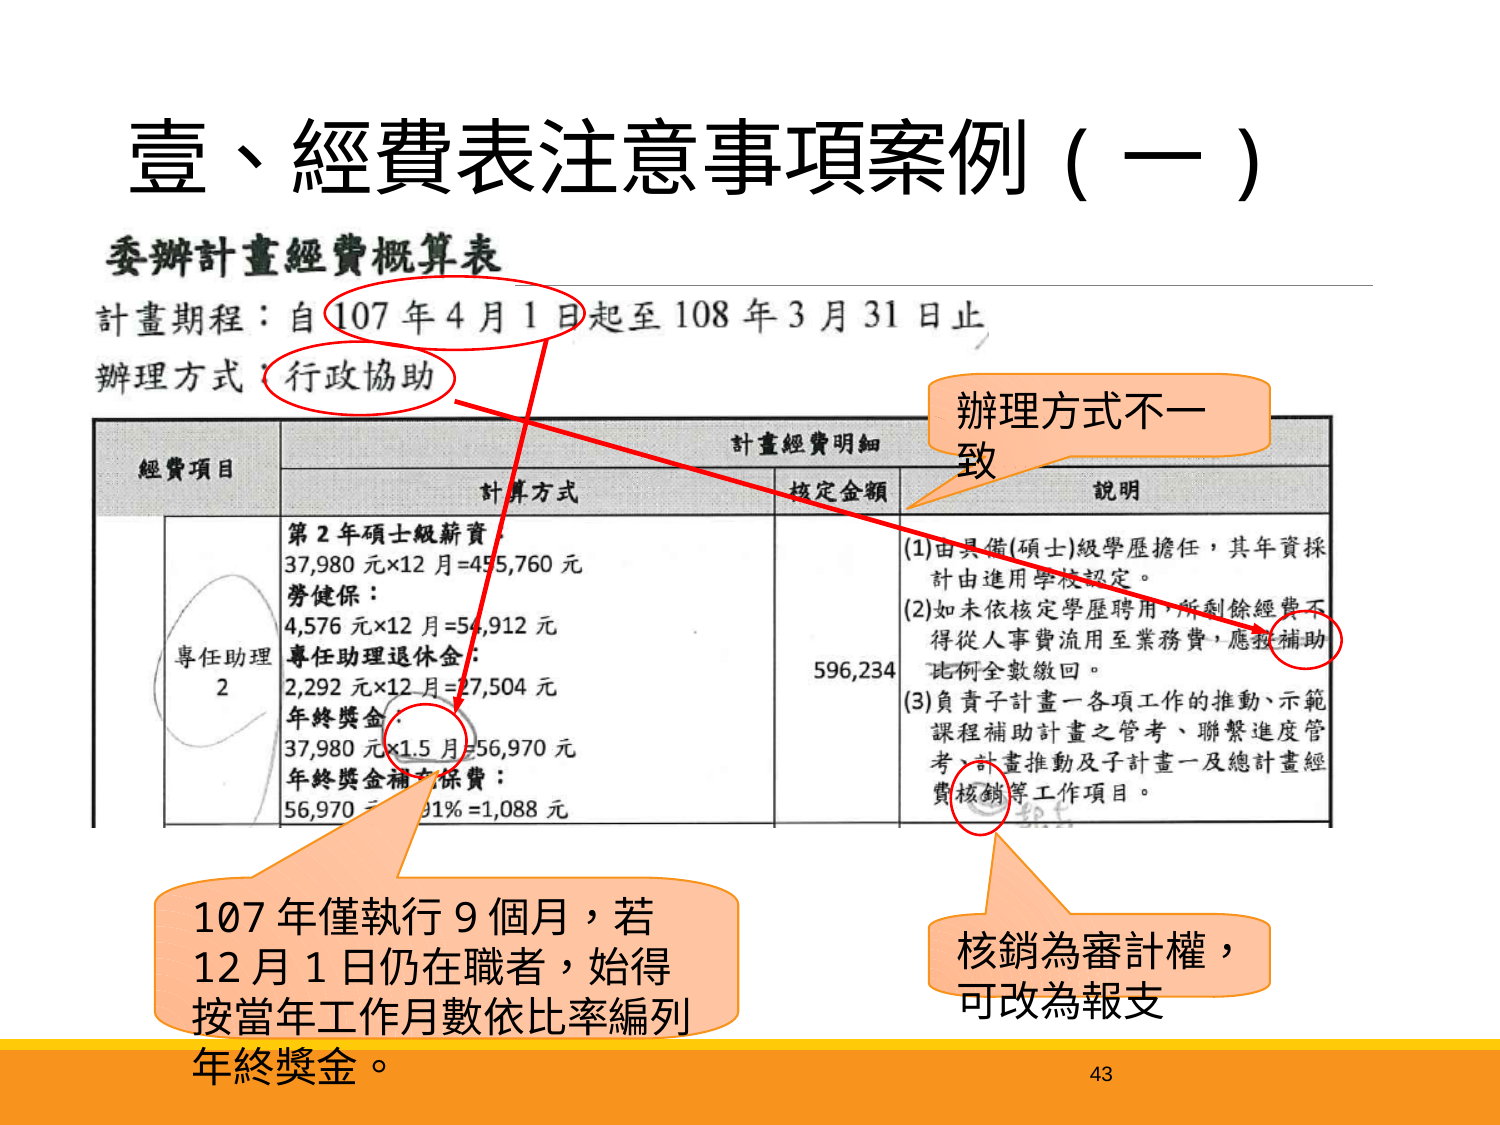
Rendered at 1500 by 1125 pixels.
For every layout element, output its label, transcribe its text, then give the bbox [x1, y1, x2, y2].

picture [1272, 613, 1340, 667]
picture [89, 219, 515, 402]
title 壹、經費表注意事項案例(一) [91, 35, 1310, 213]
text_box 核銷為審計權，可改為報支 [928, 833, 1270, 997]
picture [87, 408, 523, 828]
picture [491, 408, 527, 418]
picture [417, 425, 1342, 828]
picture [530, 408, 1342, 632]
picture [327, 278, 583, 348]
picture [266, 343, 453, 402]
picture [430, 342, 543, 402]
picture [953, 763, 1008, 828]
picture [386, 706, 465, 776]
text_box 辦理方式不一致 [907, 373, 1270, 509]
text_box 107年僅執行9個月，若12月1日仍在職者，始得按當年工作月數依比率編列年終獎金。 [154, 770, 739, 1039]
picture [534, 296, 989, 402]
text_box 43 [1074, 1042, 1426, 1103]
picture [313, 408, 406, 413]
